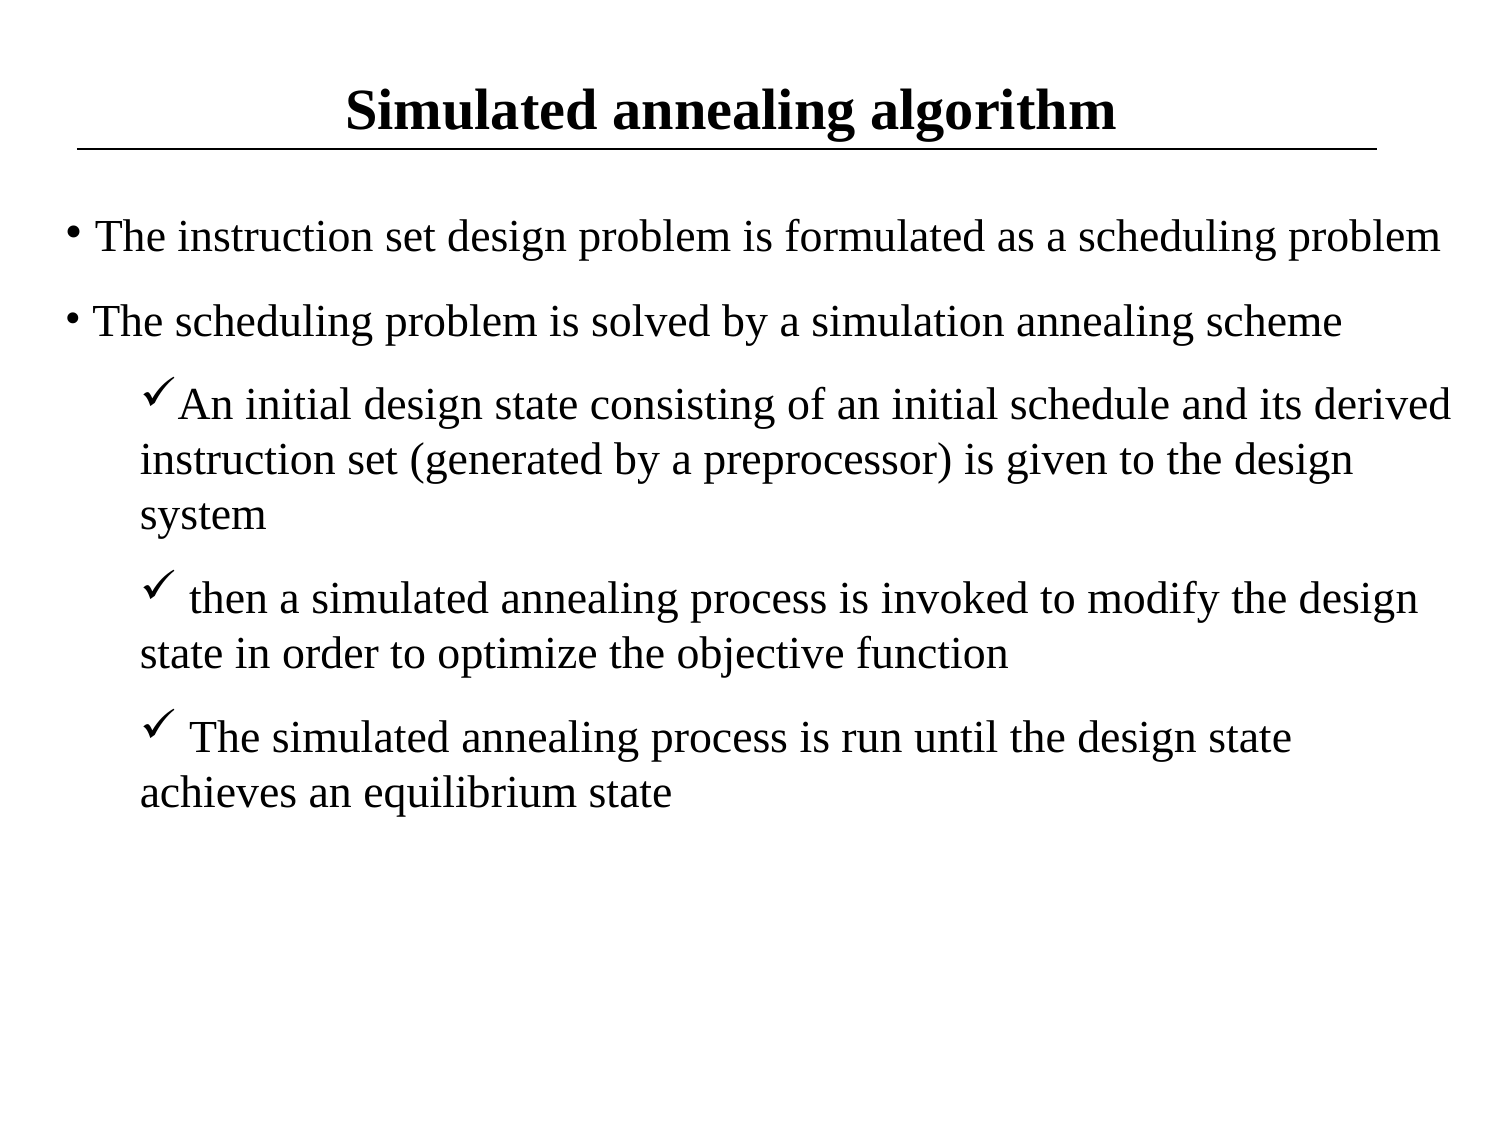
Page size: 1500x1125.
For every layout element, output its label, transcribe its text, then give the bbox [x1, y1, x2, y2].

title Simulated annealing algorithm [62, 49, 1400, 163]
text_box The instruction set design problem is formulated as a scheduling problem The scheduling problem is solved by a simulation annealing scheme An initial design state consisting of an initial schedule and its derived instruction set (generated by a preprocessor) is given to the design system then a simulated annealing process is invoked to modify the design state in order to optimize the objective function The simulated annealing process is run until the design state achieves an equilibrium state [50, 199, 1476, 819]
